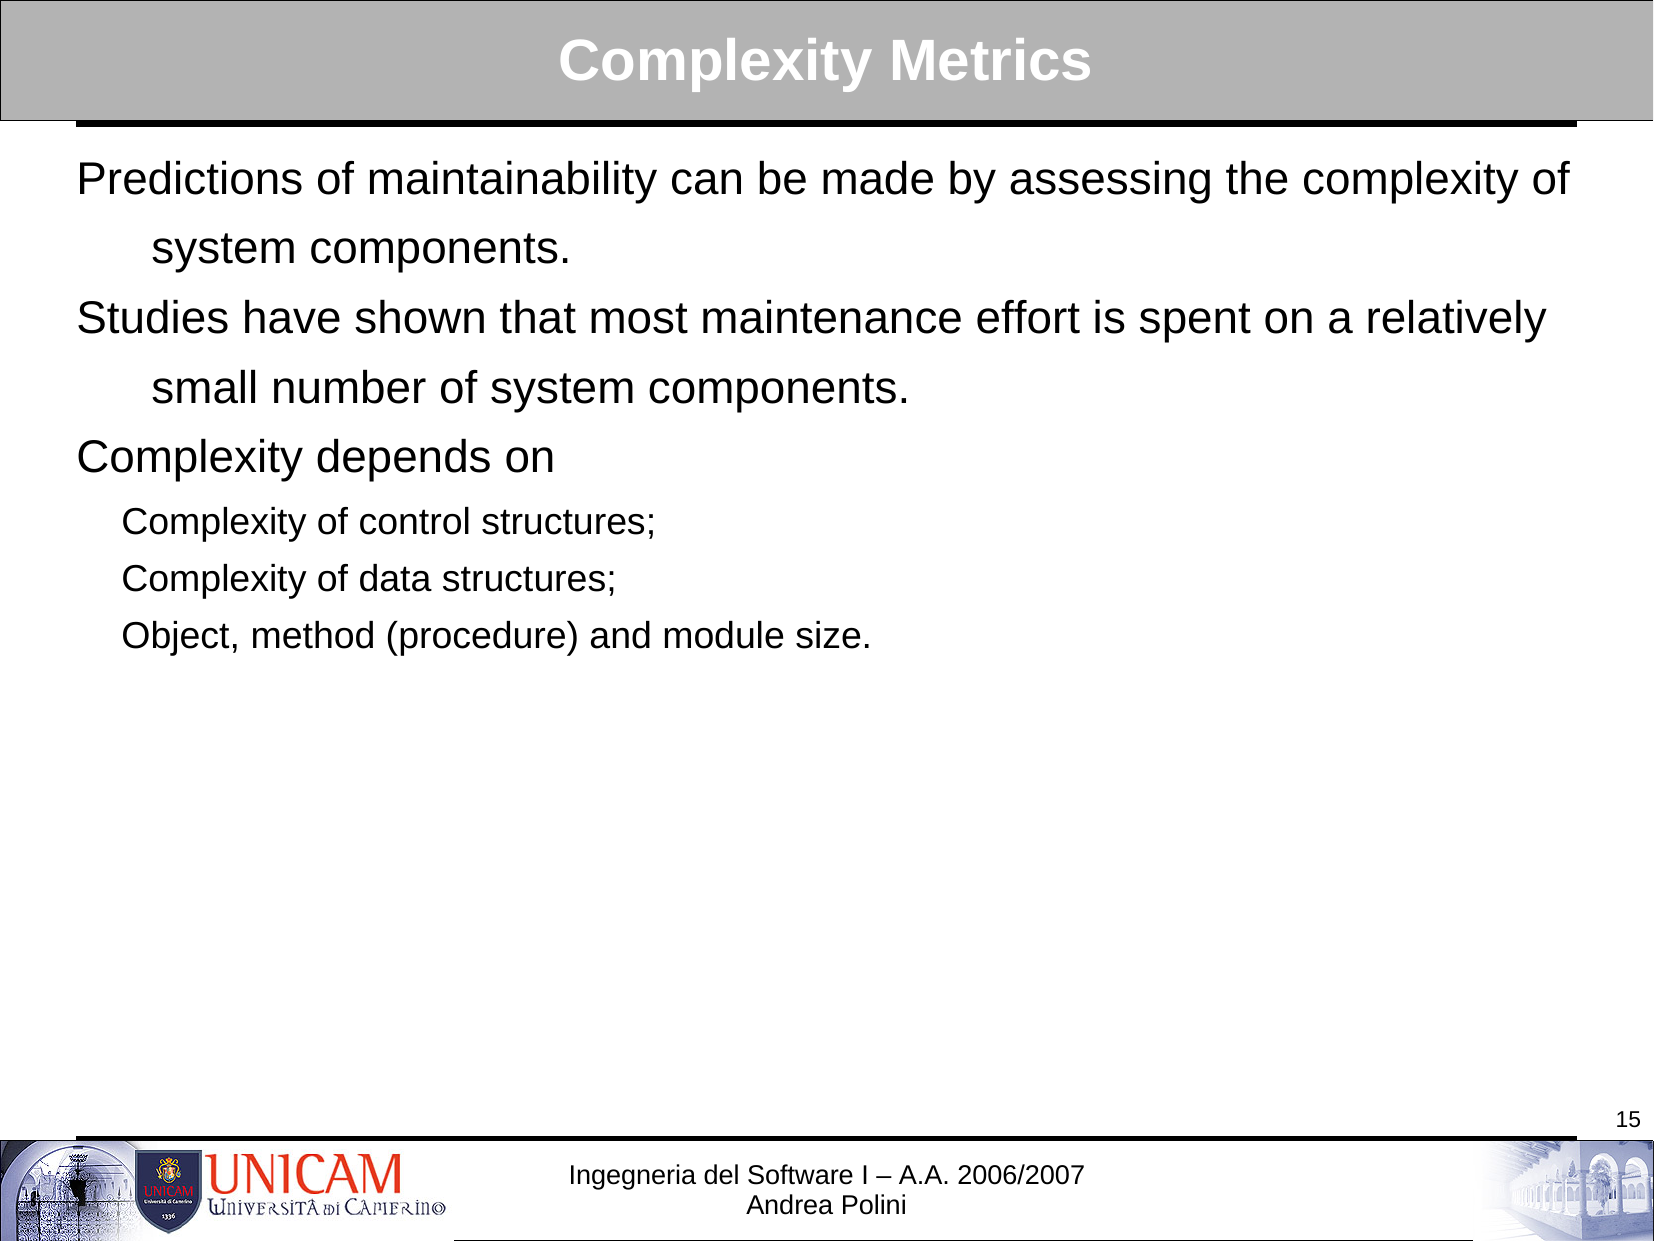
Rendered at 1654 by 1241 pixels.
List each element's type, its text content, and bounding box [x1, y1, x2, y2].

title Complexity Metrics [0, 0, 1653, 121]
picture [1473, 1141, 1654, 1241]
picture [0, 1141, 454, 1241]
list Predictions of maintainability can be made by assessing the complexity of system components. Studies have shown that most maintenance effort is spent on a relatively small number of system components. Complexity depends on Complexity of control structures; Complexity of data structures; Object, method (procedure) and module size. [76, 152, 1577, 797]
